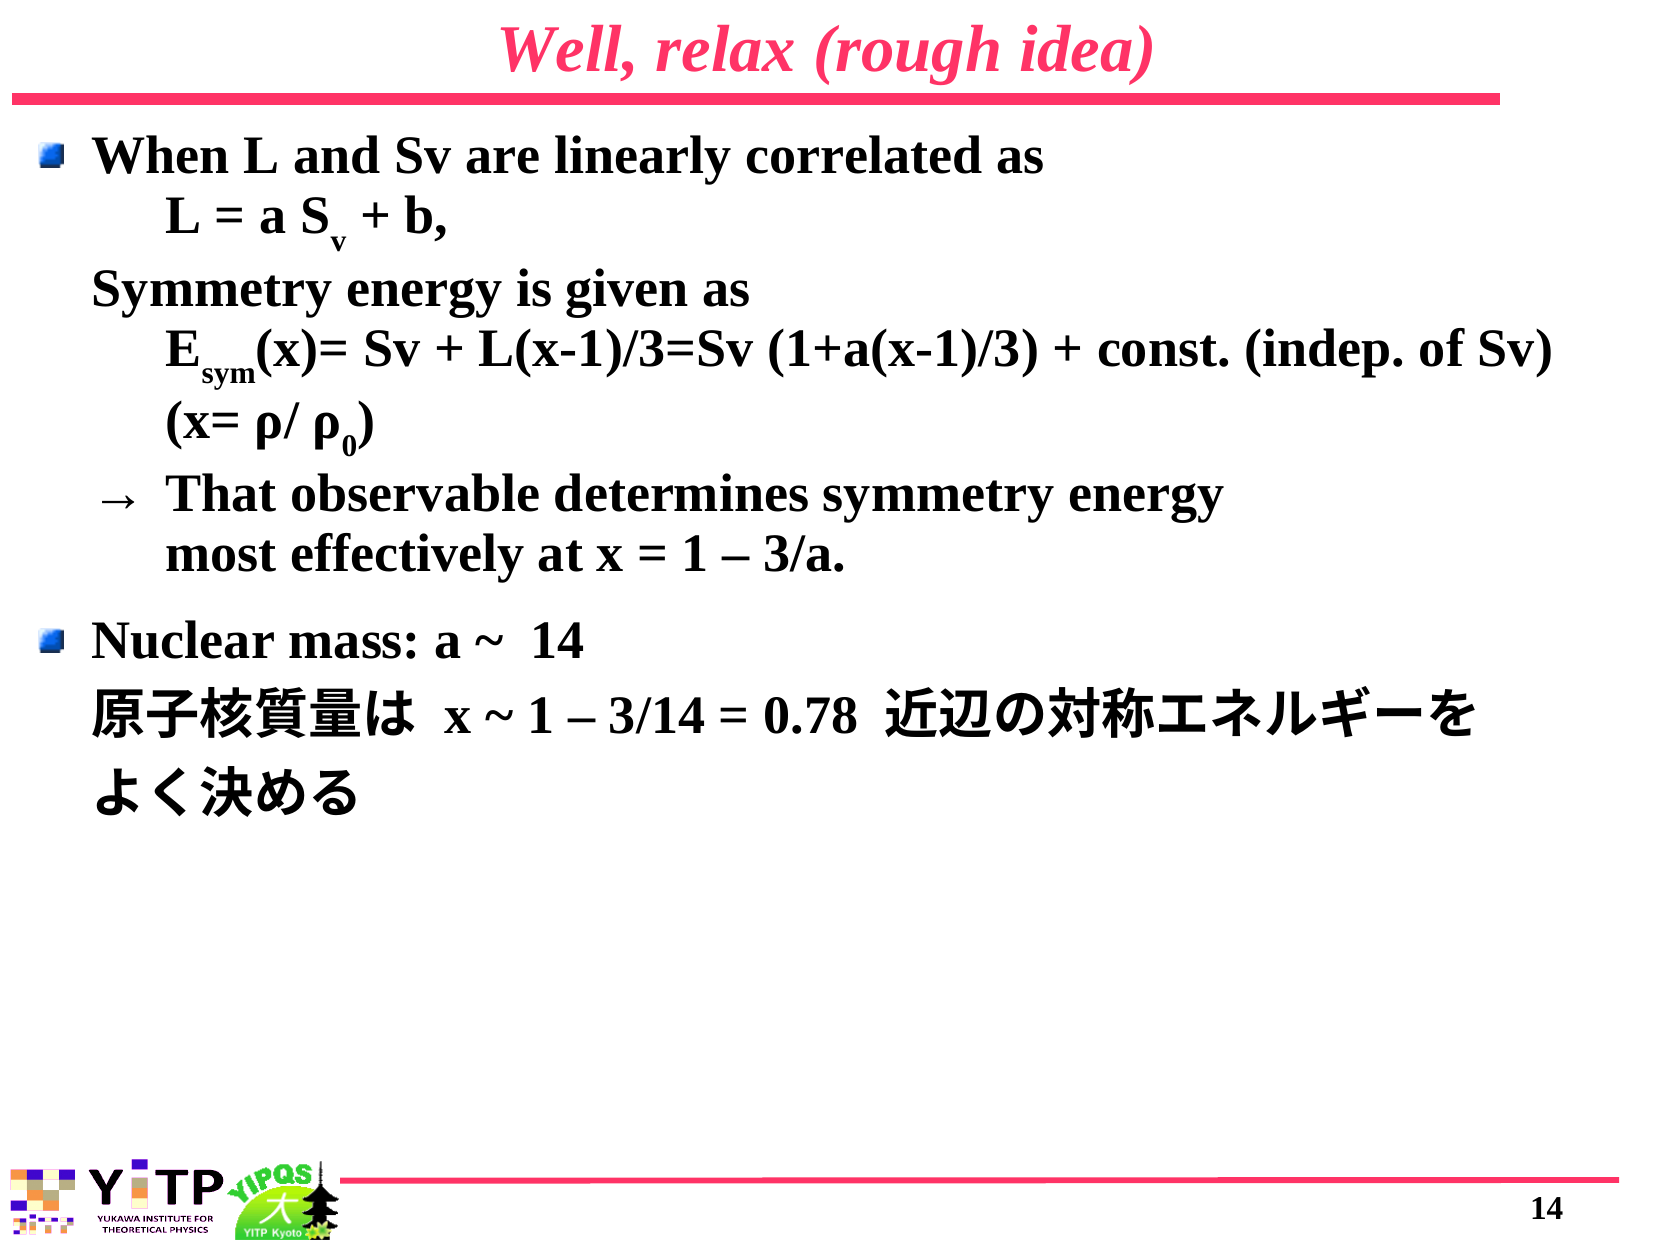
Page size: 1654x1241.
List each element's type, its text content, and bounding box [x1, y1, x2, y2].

list When L and Sv are linearly correlated as L = a Sv + b, Symmetry energy is given as Esym(x)= Sv + L(x-1)/3=Sv (1+a(x-1)/3) + const. (indep. of Sv) (x= ρ/ ρ0) → That observable determines symmetry energy most effectively at x = 1 – 3/a. Nuclear mass: a ~ 14 原子核質量は x ~ 1 – 3/14 = 0.78 近辺の対称エネルギーを よく決める [20, 124, 1621, 1137]
title Well, relax (rough idea) [0, 0, 1654, 99]
picture [0, 1154, 340, 1241]
